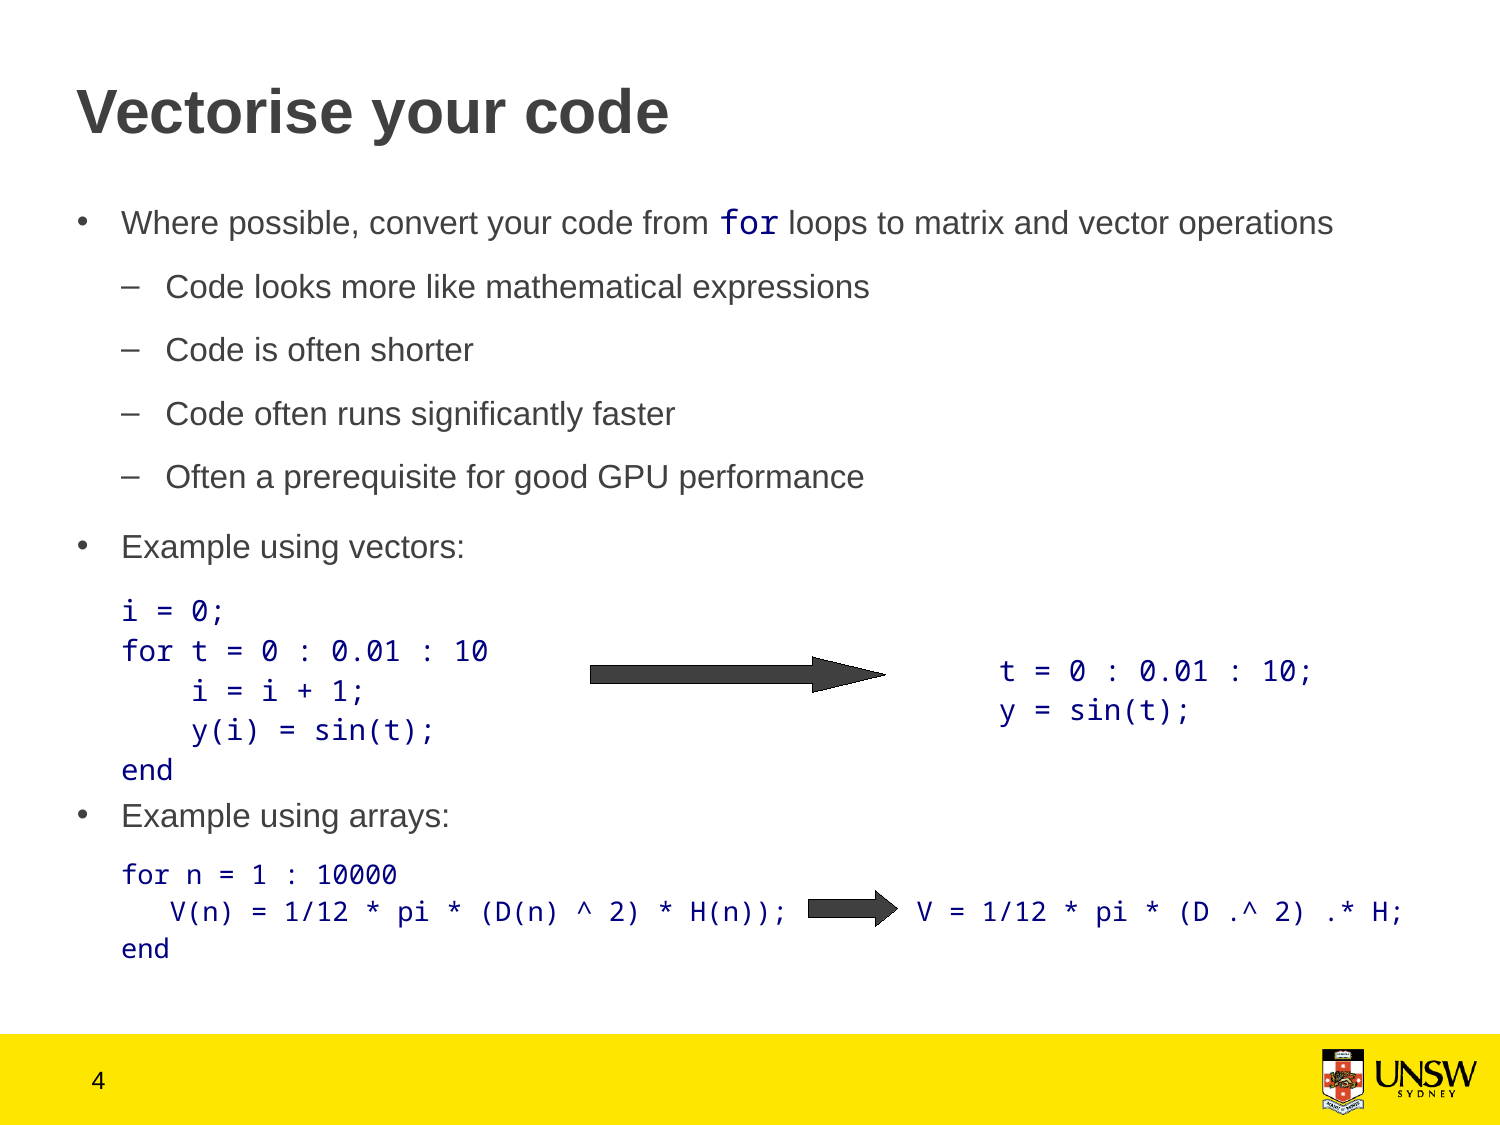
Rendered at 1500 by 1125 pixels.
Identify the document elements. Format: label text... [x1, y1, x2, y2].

table_header [805, 849, 902, 974]
title Vectorise your code [76, 71, 1424, 147]
text_box [808, 890, 898, 927]
text_box [590, 656, 886, 693]
table_header for n = 1 : 10000 V(n) = 1/12 * pi * (D(n) ^ 2) * H(n)); end [107, 849, 804, 974]
list Where possible, convert your code from for loops to matrix and vector operations Code looks more like mathematical expressions Code is often shorter Code often runs significantly faster Often a prerequisite for good GPU performance Example using vectors: Example using arrays: [76, 201, 1424, 958]
slide_number <number> [76, 1057, 196, 1088]
table_header t = 0 : 0.01 : 10; y = sin(t); [985, 583, 1423, 797]
table_header i = 0; for t = 0 : 0.01 : 10 i = i + 1; y(i) = sin(t); end [107, 583, 545, 797]
picture [0, 1034, 1500, 1125]
table_header V = 1/12 * pi * (D .^ 2) .* H; [903, 849, 1427, 974]
table_header [546, 583, 984, 797]
